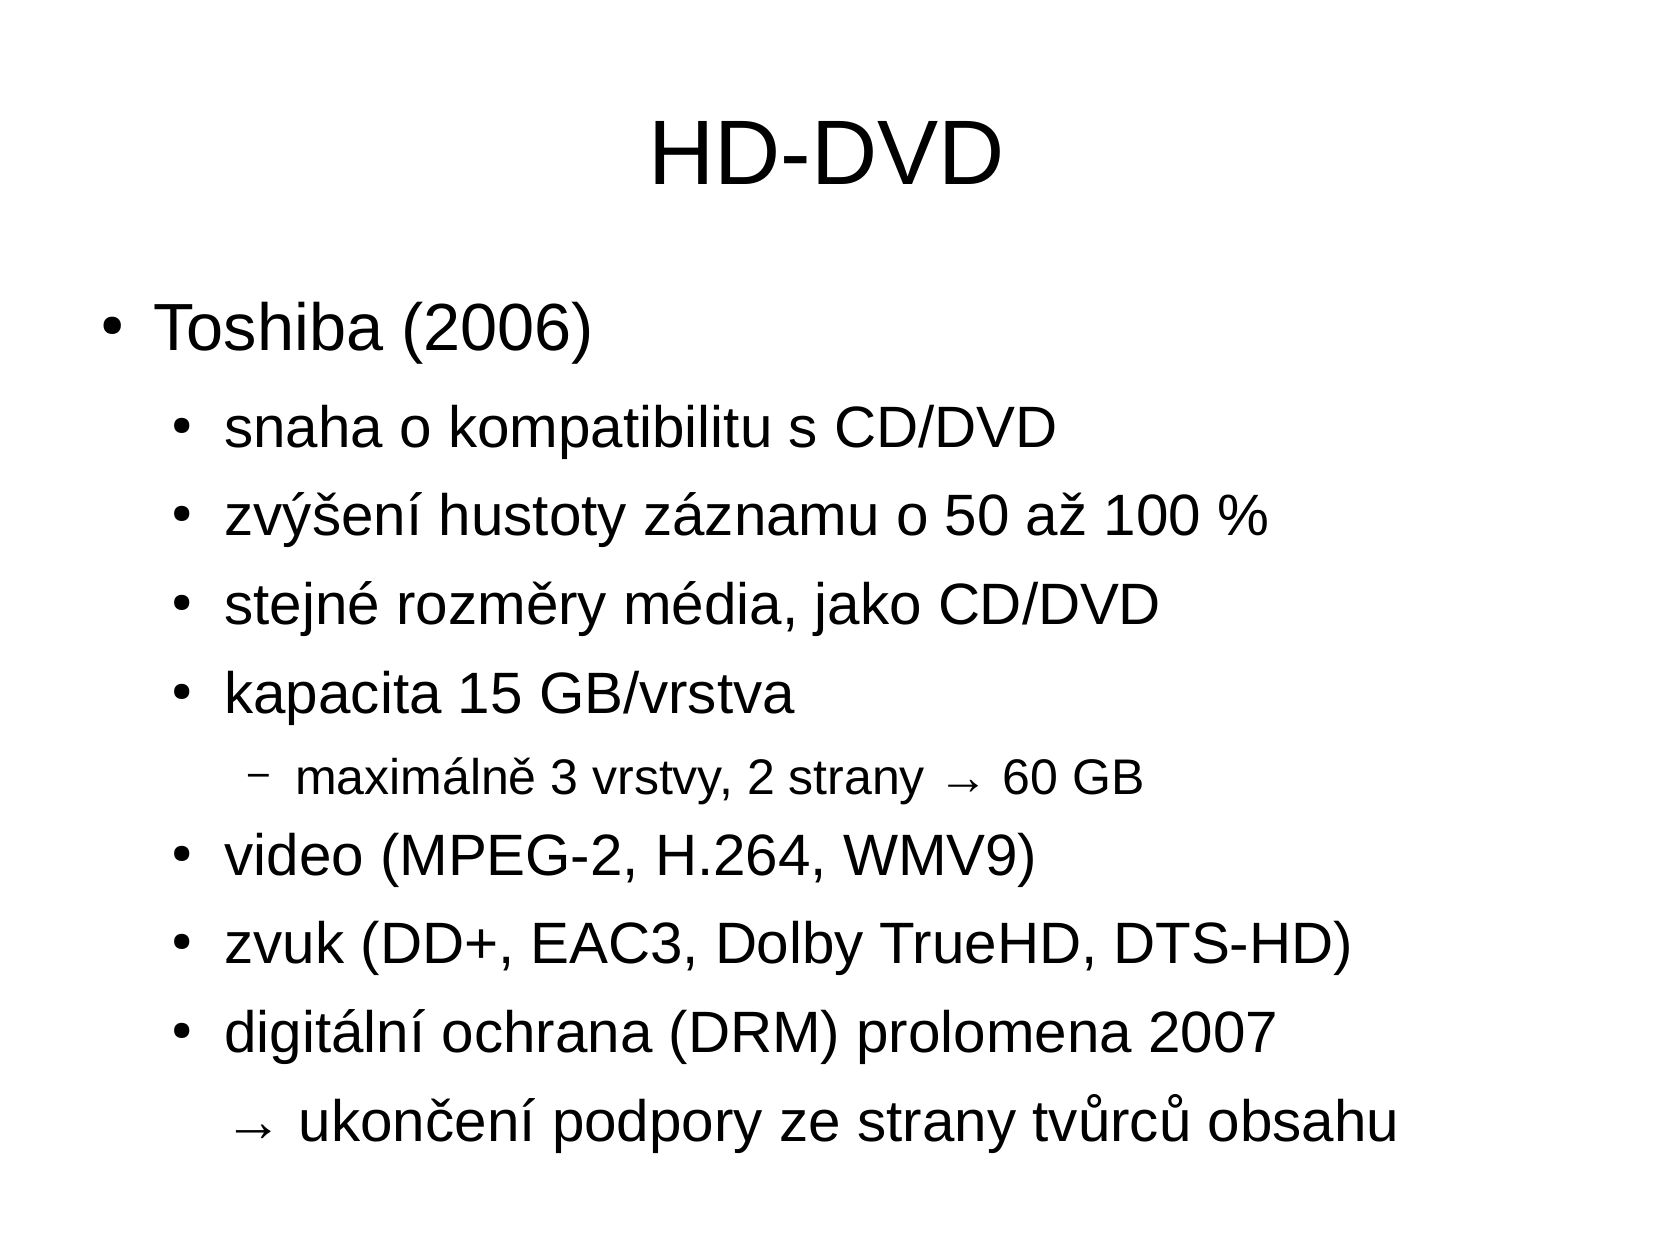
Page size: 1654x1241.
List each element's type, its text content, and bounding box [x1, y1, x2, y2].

title HD-DVD [82, 56, 1571, 250]
list Toshiba (2006) snaha o kompatibilitu s CD/DVD zvýšení hustoty záznamu o 50 až 100 % stejné rozměry média, jako CD/DVD kapacita 15 GB/vrstva maximálně 3 vrstvy, 2 strany → 60 GB video (MPEG-2, H.264, WMV9) zvuk (DD+, EAC3, Dolby TrueHD, DTS-HD) digitální ochrana (DRM) prolomena 2007 → ukončení podpory ze strany tvůrců obsahu [82, 290, 1571, 1193]
